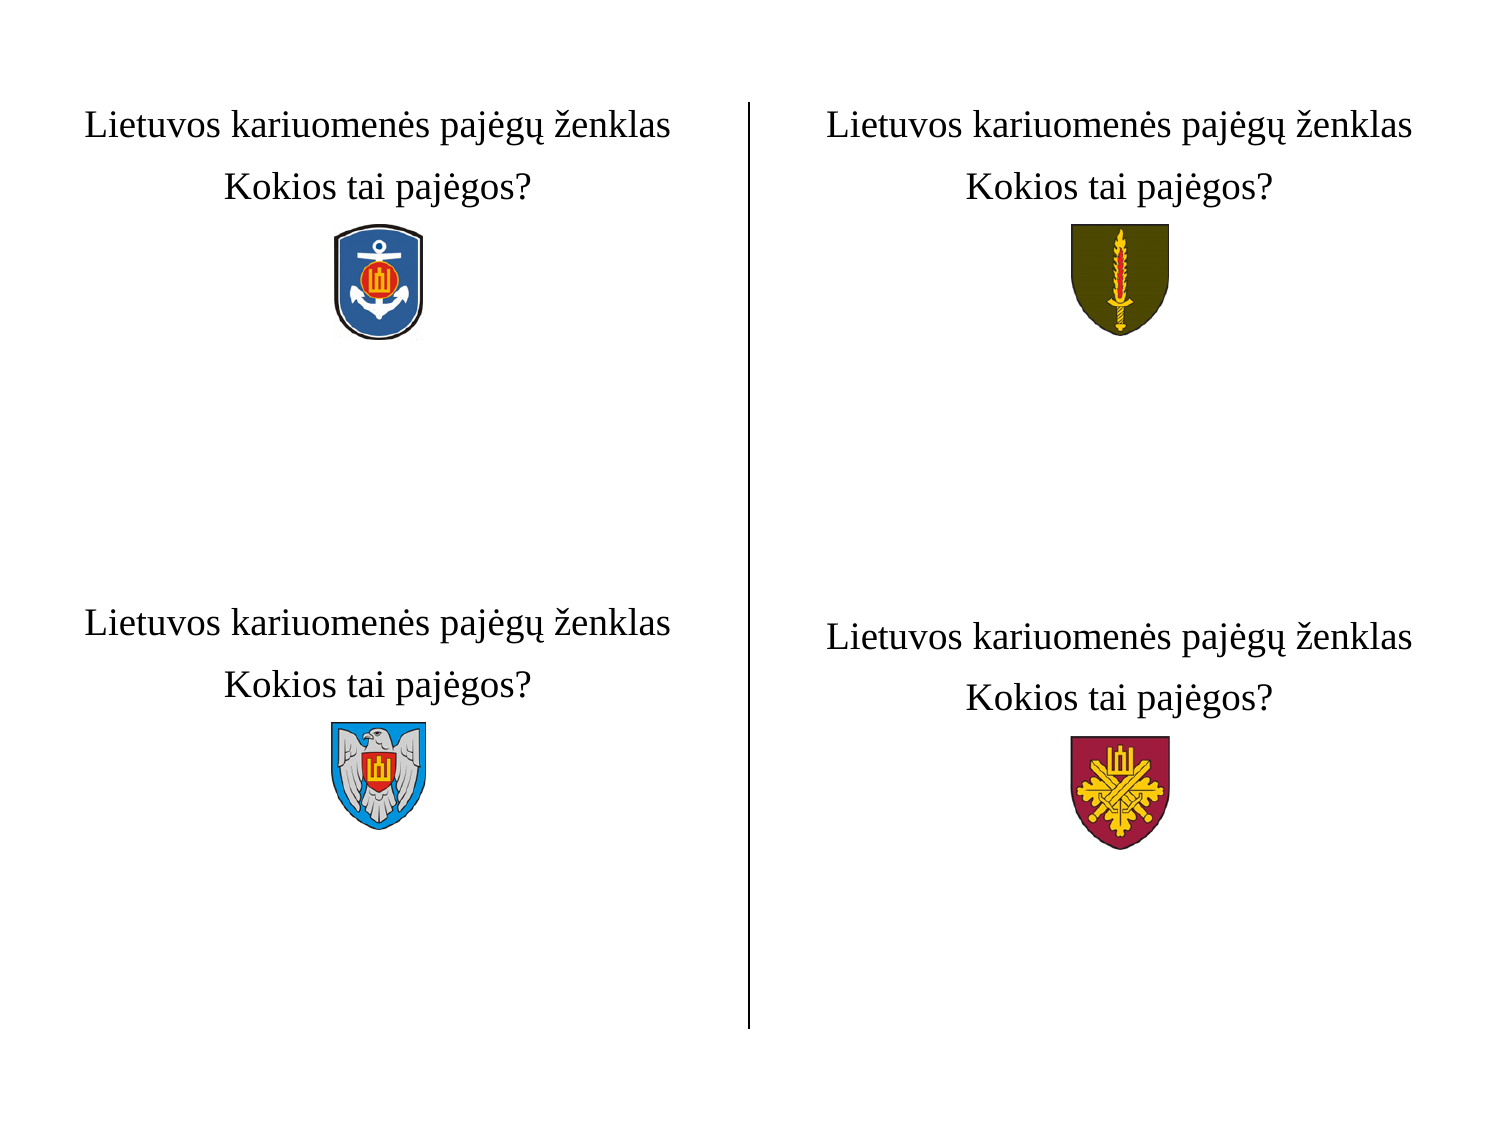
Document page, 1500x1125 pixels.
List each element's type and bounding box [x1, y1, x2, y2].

picture [64, 101, 1436, 1032]
